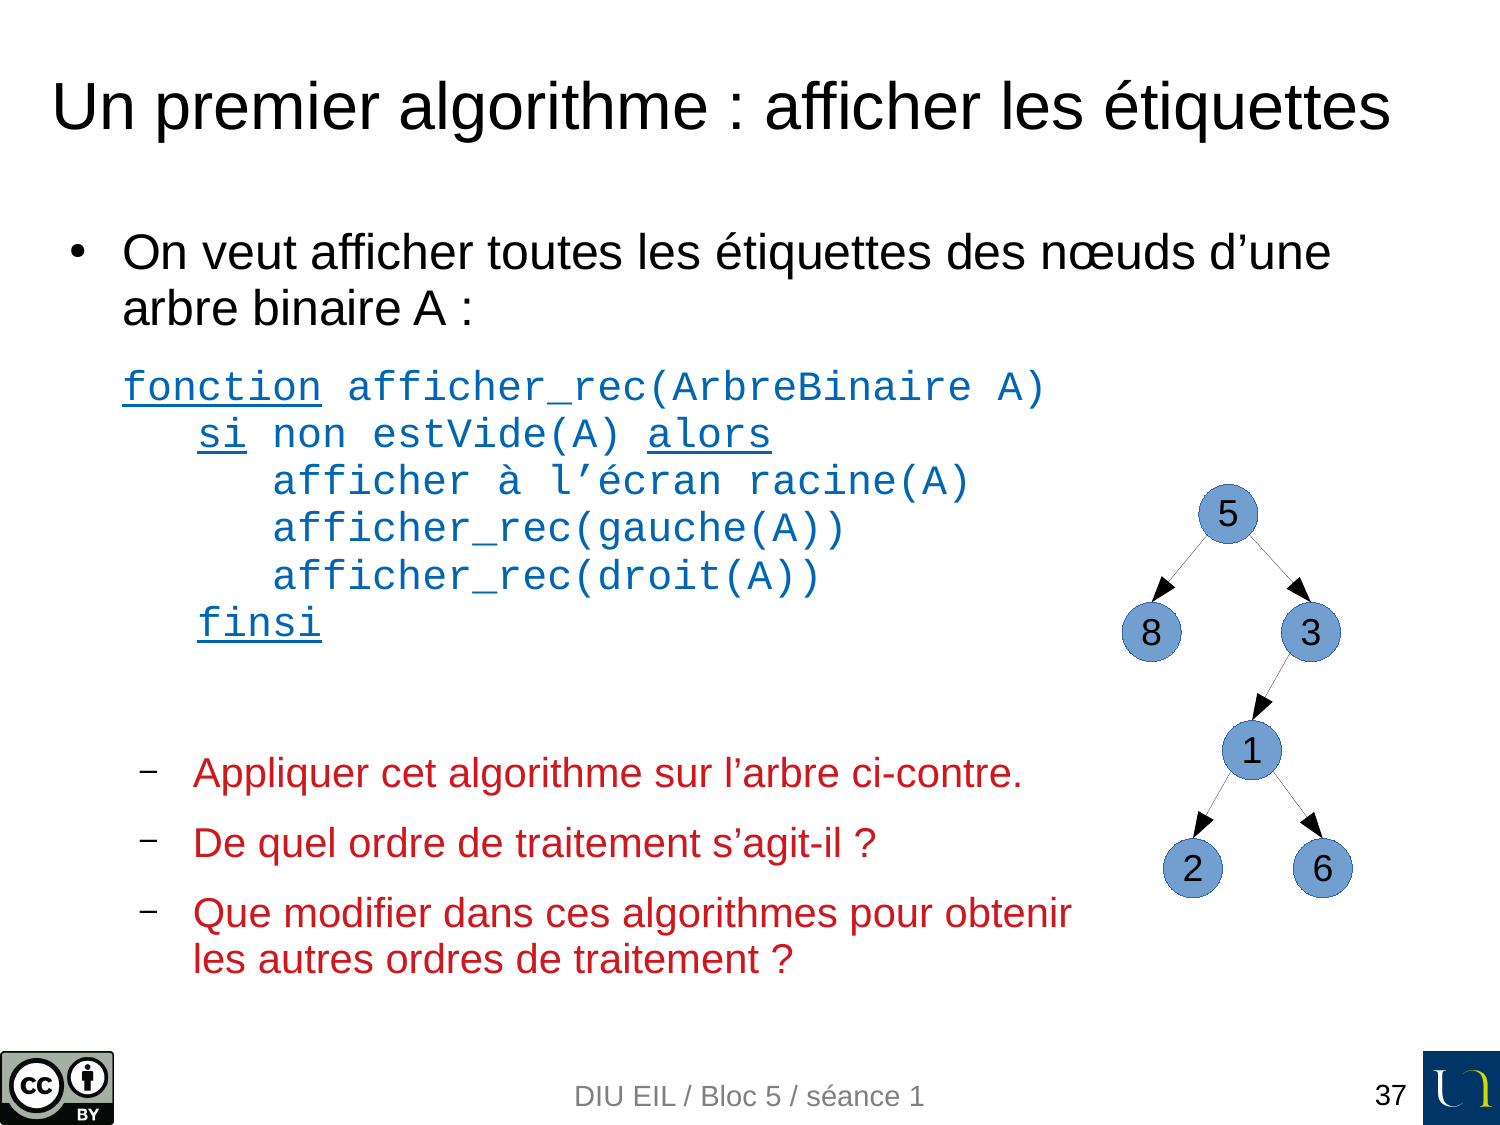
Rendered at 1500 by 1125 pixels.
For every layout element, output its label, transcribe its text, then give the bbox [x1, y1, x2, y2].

title Un premier algorithme : afficher les étiquettes [51, 44, 1449, 170]
picture [0, 1051, 114, 1125]
text_box 2 [1163, 838, 1223, 898]
list On veut afficher toutes les étiquettes des nœuds d’une arbre binaire A : fonction afficher_rec(ArbreBinaire A) si non estVide(A) alors afficher à l’écran racine(A) afficher_rec(gauche(A)) afficher_rec(droit(A)) finsi Appliquer cet algorithme sur l’arbre ci-contre. De quel ordre de traitement s’agit-il ? Que modifier dans ces algorithmes pour obtenir les autres ordres de traitement ? [51, 224, 1449, 1052]
text_box 3 [1281, 602, 1341, 662]
text_box 5 [1198, 484, 1258, 544]
text_box 1 [1222, 720, 1282, 780]
text_box 8 [1122, 602, 1182, 662]
picture [1417, 1051, 1500, 1125]
text_box 6 [1293, 838, 1353, 898]
